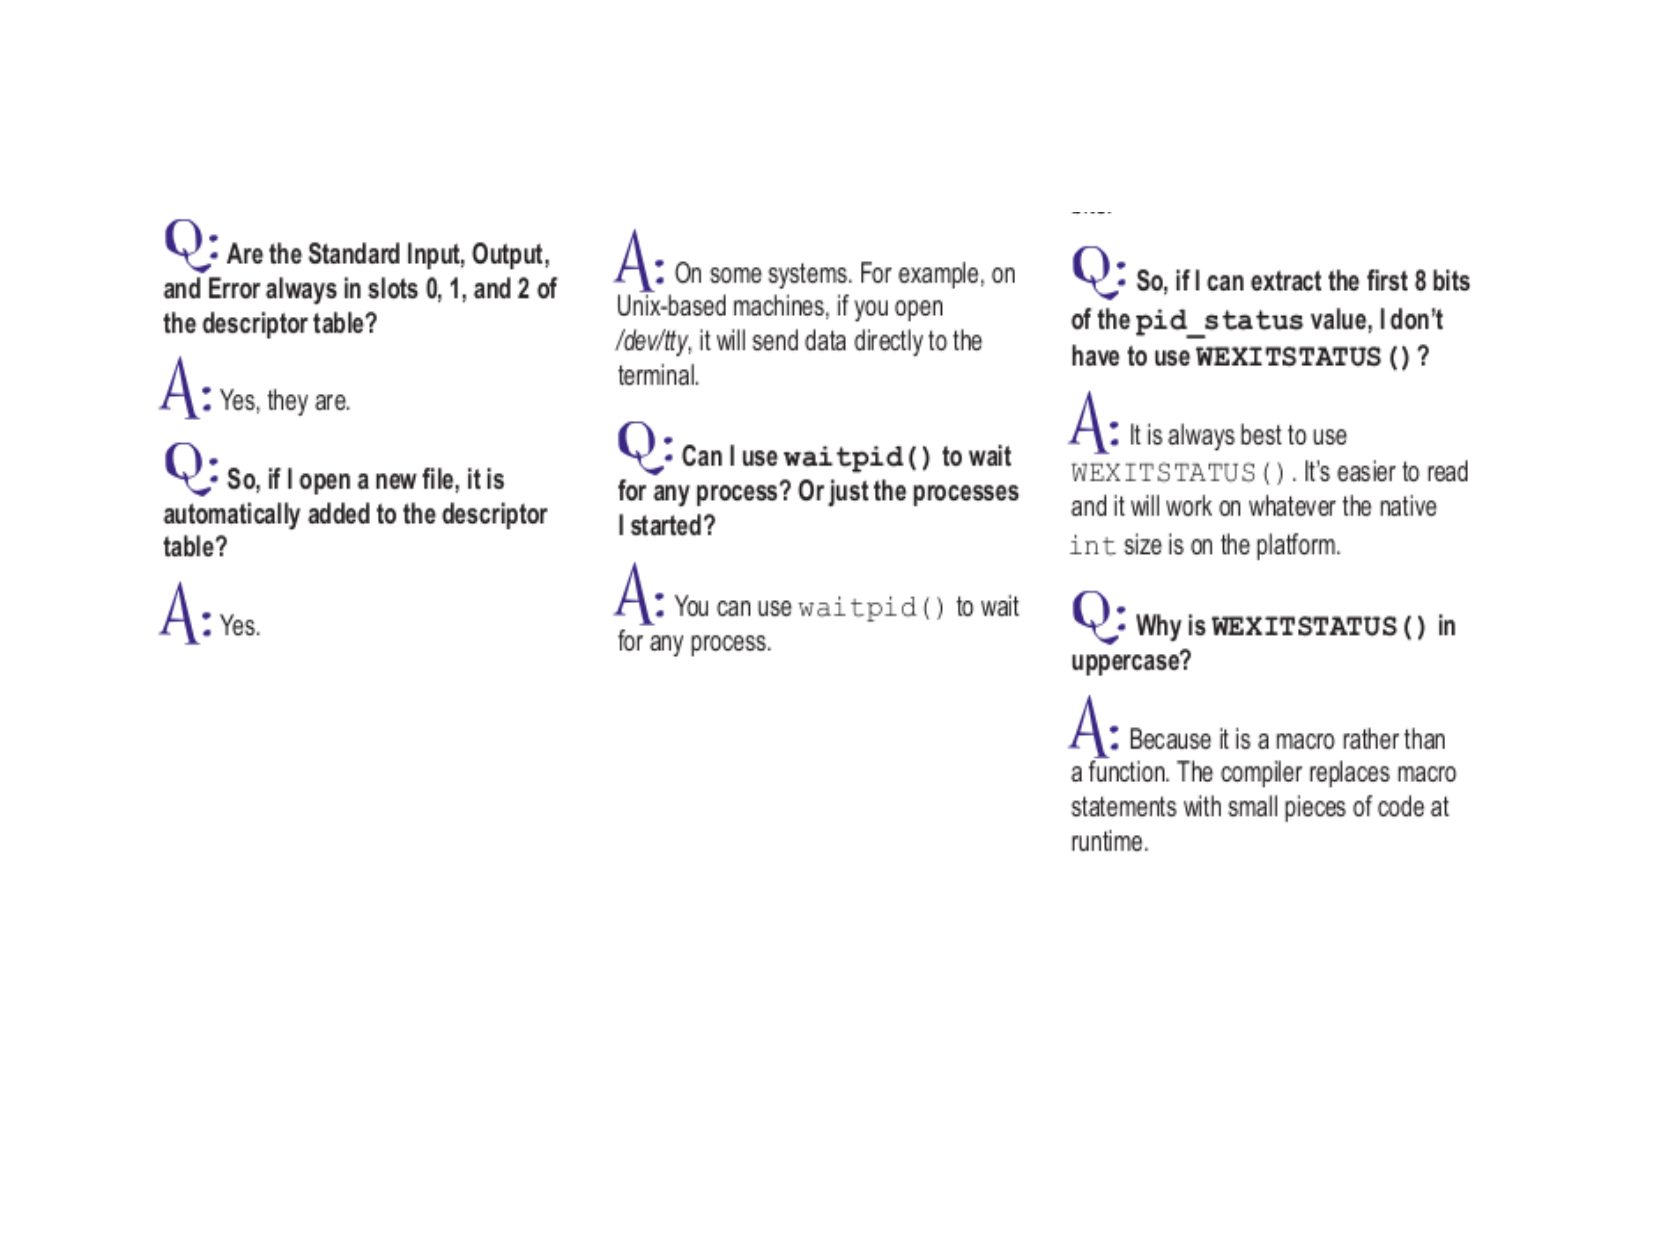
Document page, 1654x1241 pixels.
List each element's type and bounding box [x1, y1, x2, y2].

picture [118, 212, 1512, 886]
